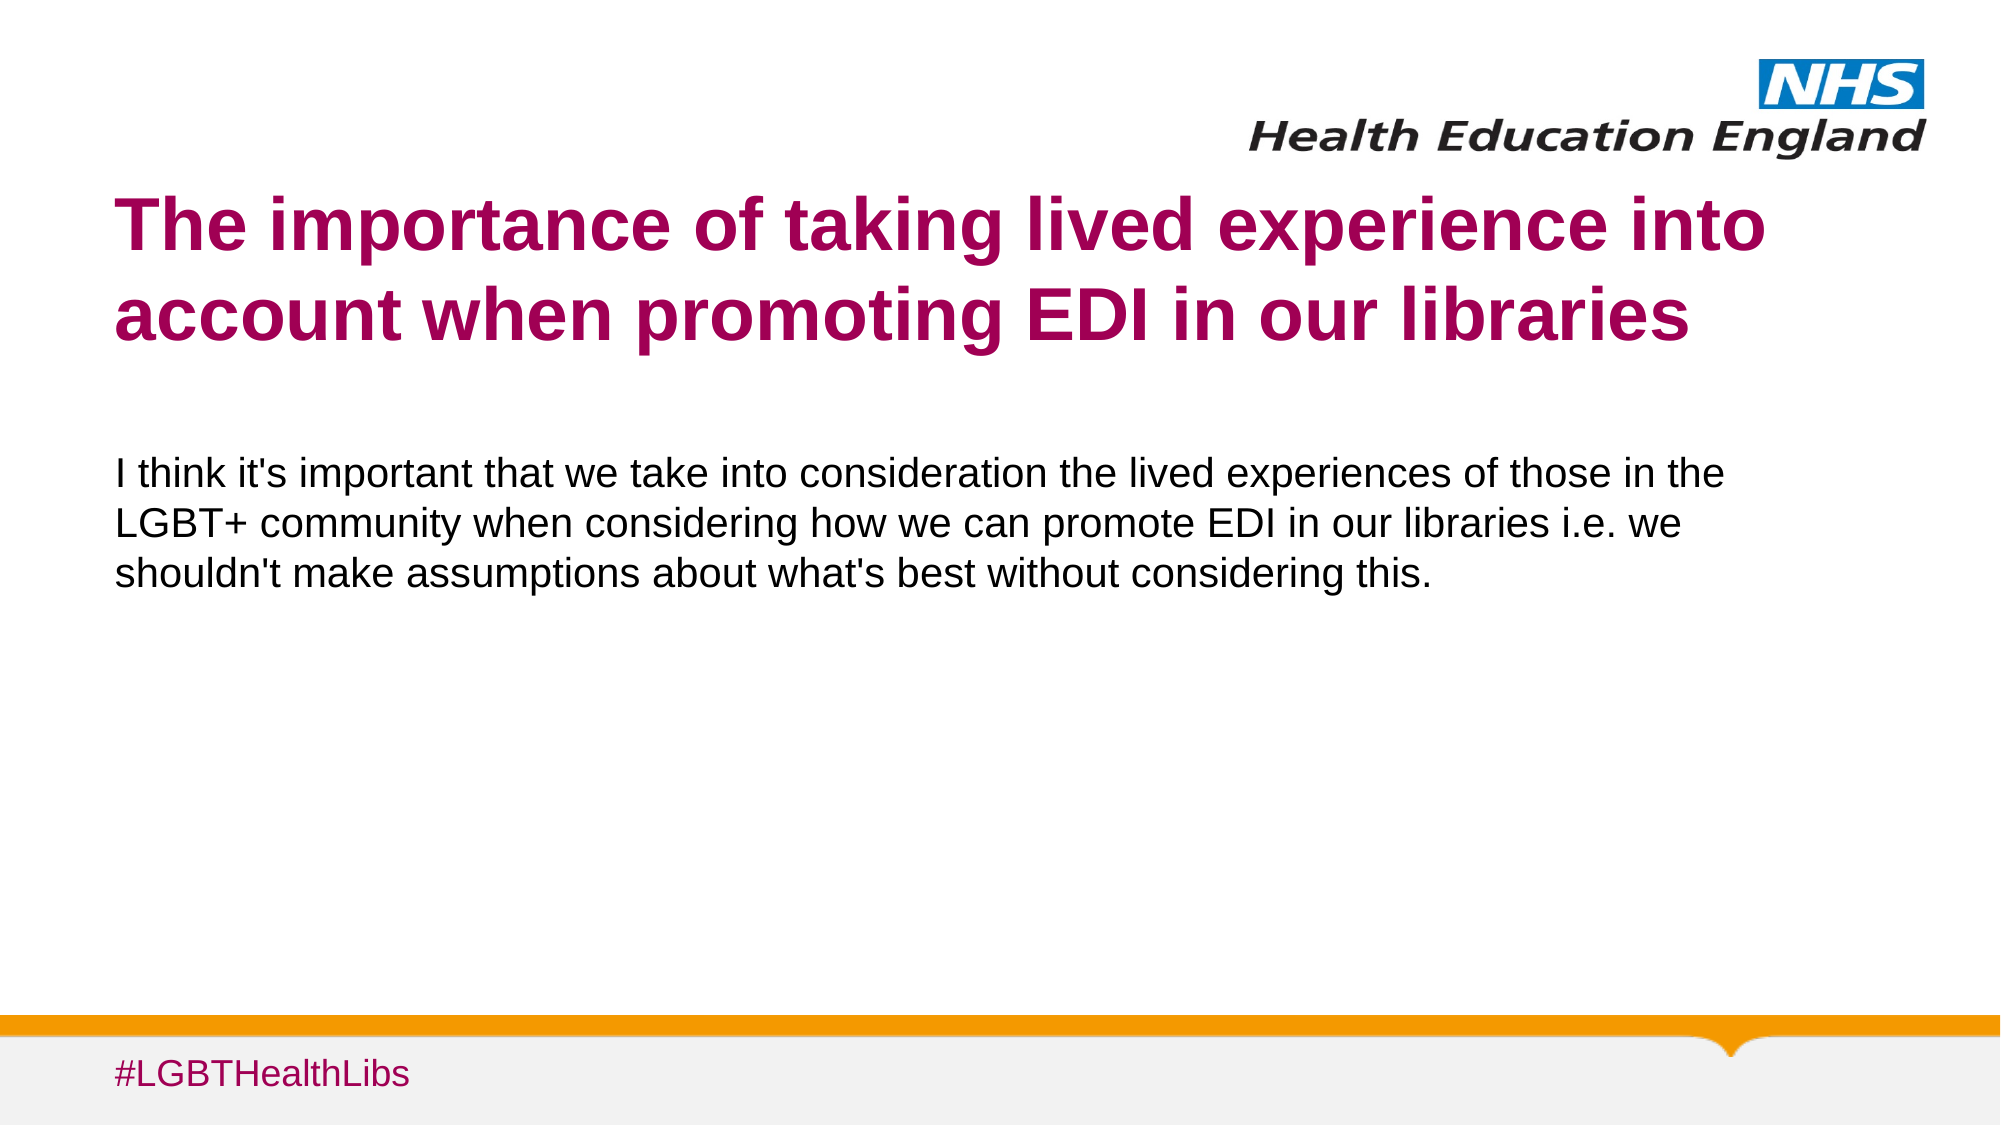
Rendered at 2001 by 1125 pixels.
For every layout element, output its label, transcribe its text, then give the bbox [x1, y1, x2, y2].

title The importance of taking lived experience into account when promoting EDI in our libraries I think it's important that we take into consideration the lived experiences of those in the LGBT+ community when considering how we can promote EDI in our libraries i.e. we shouldn't make assumptions about what's best without considering this. [115, 191, 1934, 304]
text_box #LGBTHealthLibs [99, 1041, 510, 1103]
